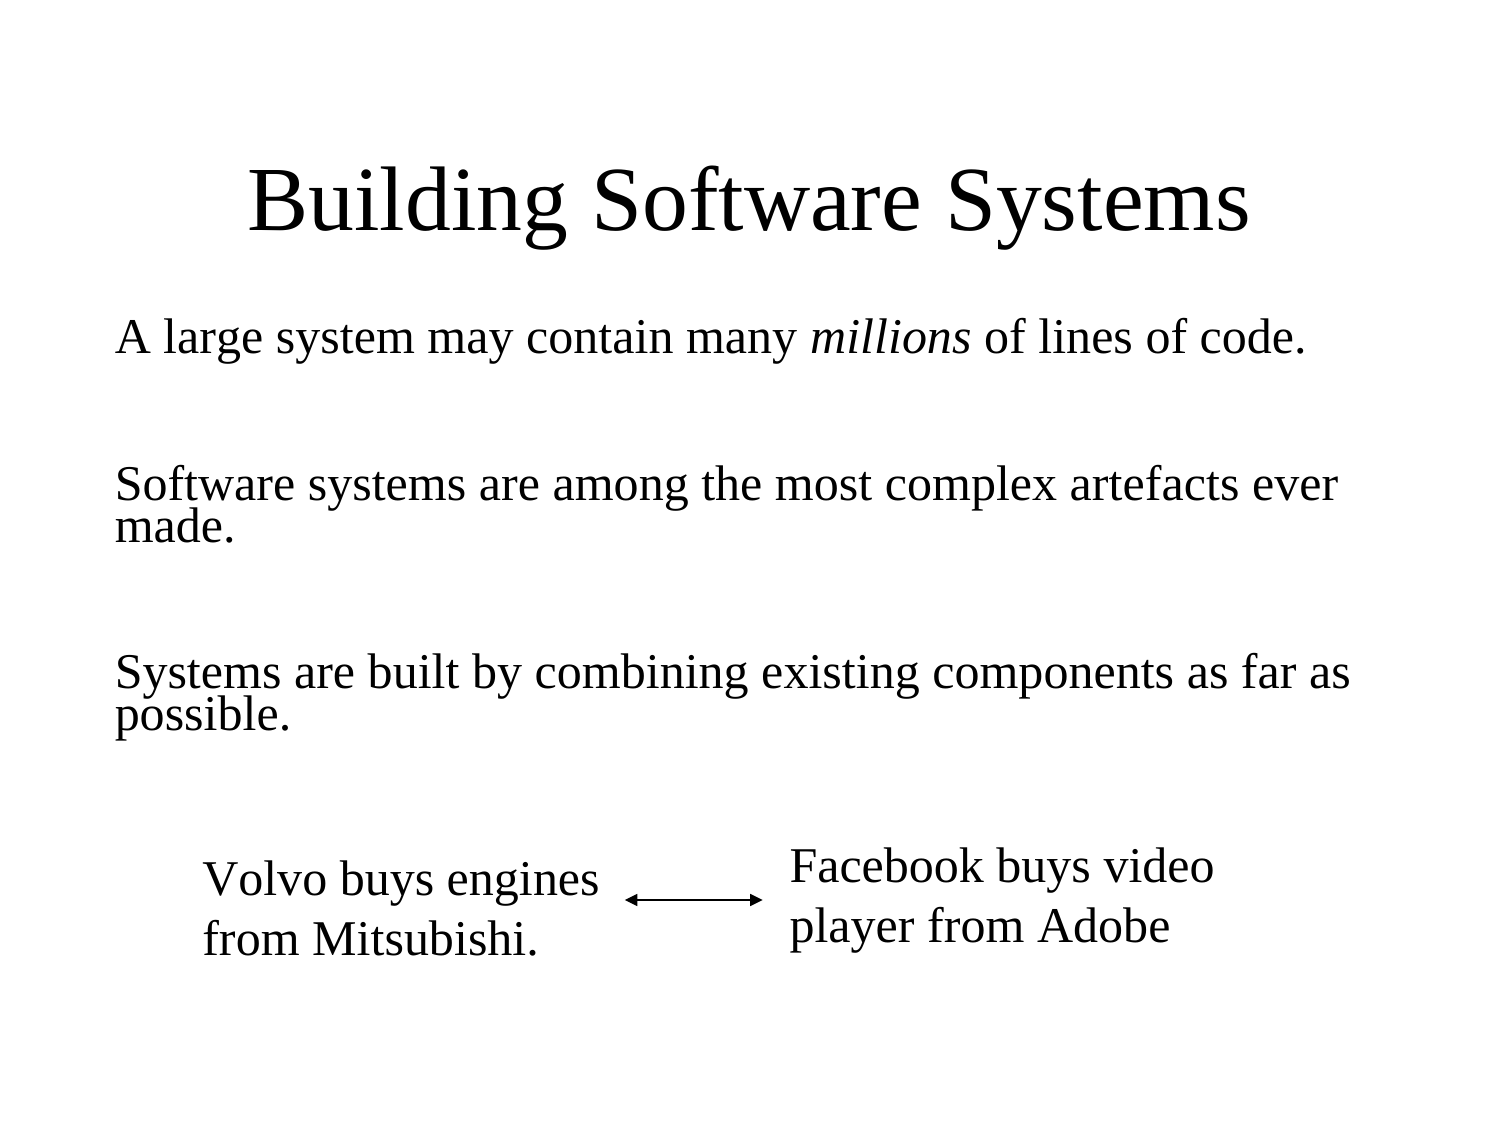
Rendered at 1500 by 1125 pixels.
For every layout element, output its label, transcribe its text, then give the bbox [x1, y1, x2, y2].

text_box Volvo buys engines from Mitsubishi. [187, 837, 688, 973]
text_box Facebook buys video player from Adobe [774, 824, 1276, 961]
title Building Software Systems [112, 99, 1388, 288]
text_box A large system may contain many millions of lines of code. Software systems are among the most complex artefacts ever made. Systems are built by combining existing components as far as possible. [99, 312, 1401, 747]
